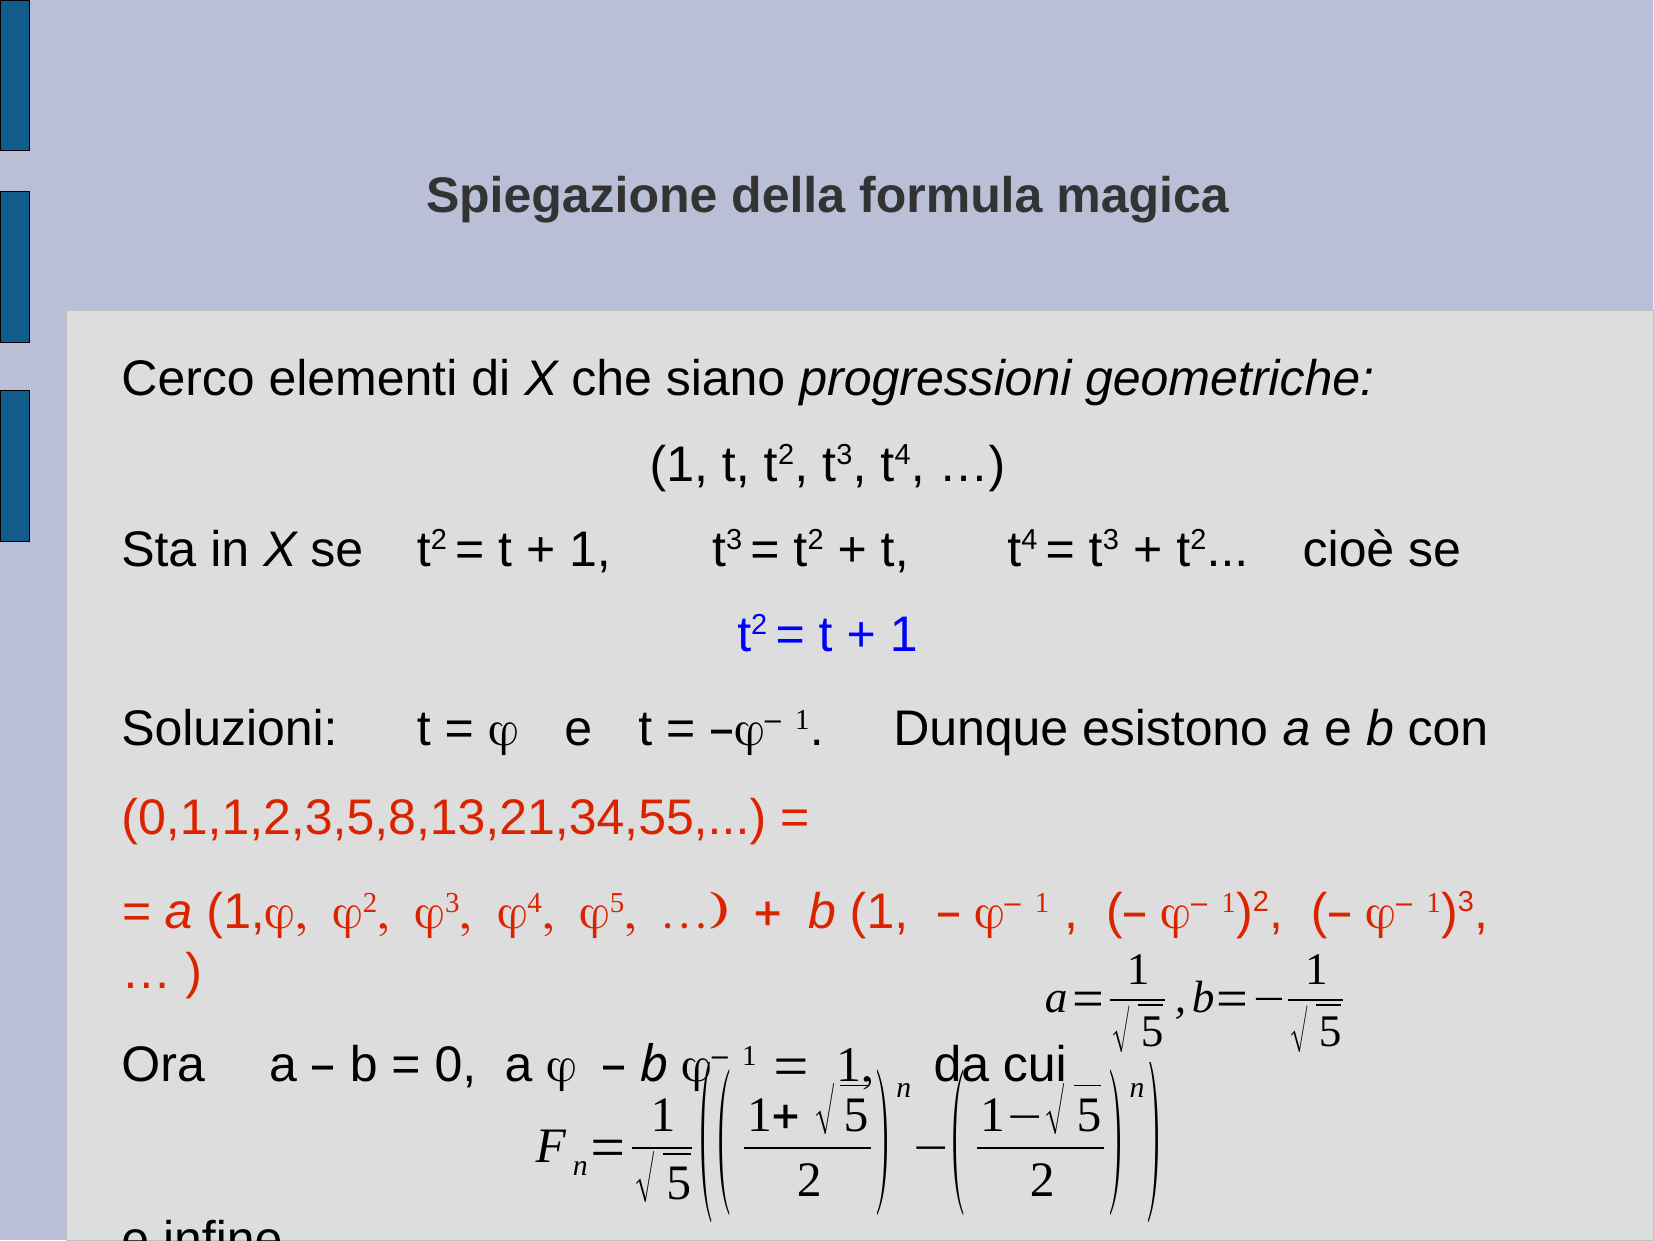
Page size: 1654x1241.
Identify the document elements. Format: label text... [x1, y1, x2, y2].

chart [520, 1062, 1182, 1222]
chart [1033, 944, 1356, 1059]
list Cerco elementi di X che siano progressioni geometriche: (1, t, t2, t3, t4, …) Sta in X se t2 = t + 1, t3 = t2 + t, t4 = t3 + t2... cioè se t2 = t + 1 Soluzioni: t = j e t = –j– 1. Dunque esistono a e b con (0,1,1,2,3,5,8,13,21,34,55,...) = = a (1,j, j2, j3, j4, j5, …) + b (1, – j– 1 , (– j– 1)2, (– j– 1)3, … ) Ora a – b = 0, a j – b j– 1 = 1, da cui e infine [121, 350, 1534, 1197]
title Spiegazione della formula magica [121, 91, 1534, 299]
